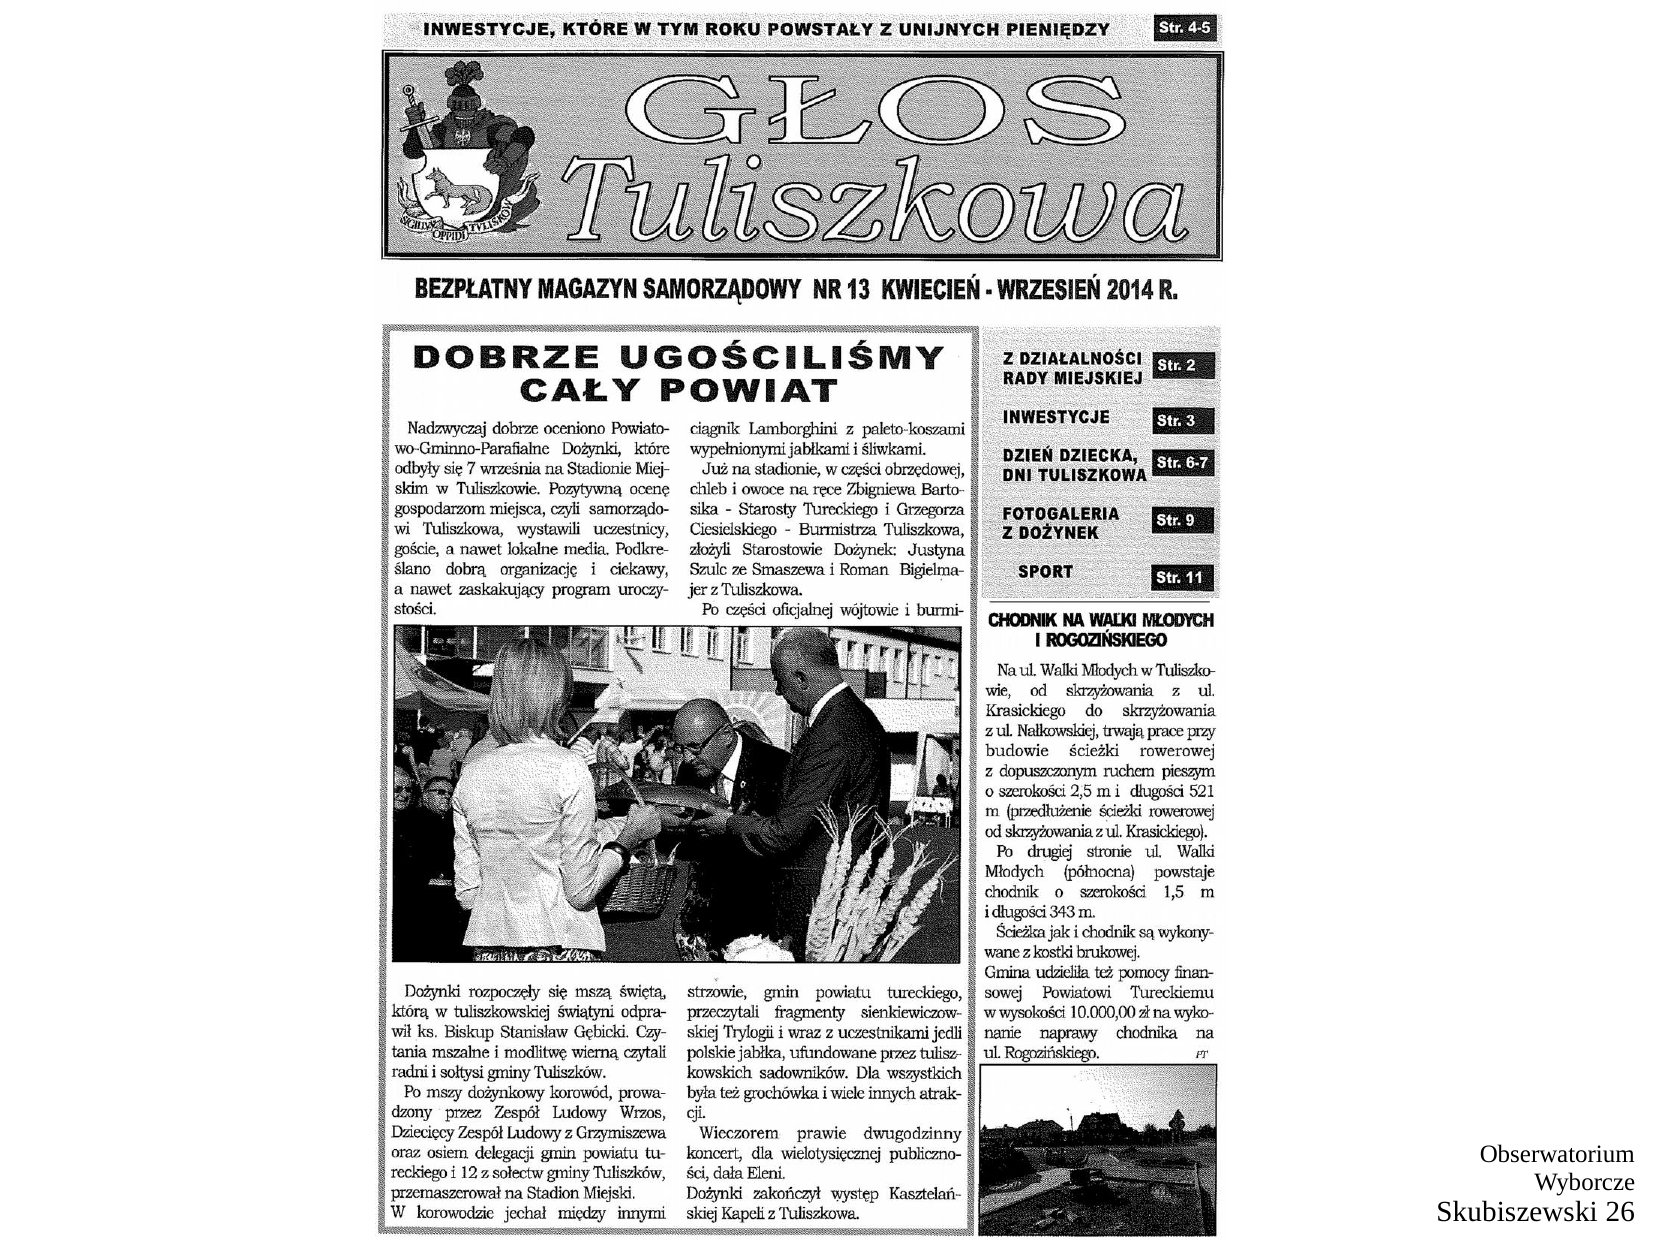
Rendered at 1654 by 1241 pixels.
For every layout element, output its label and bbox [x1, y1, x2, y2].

picture [375, 0, 1226, 1241]
